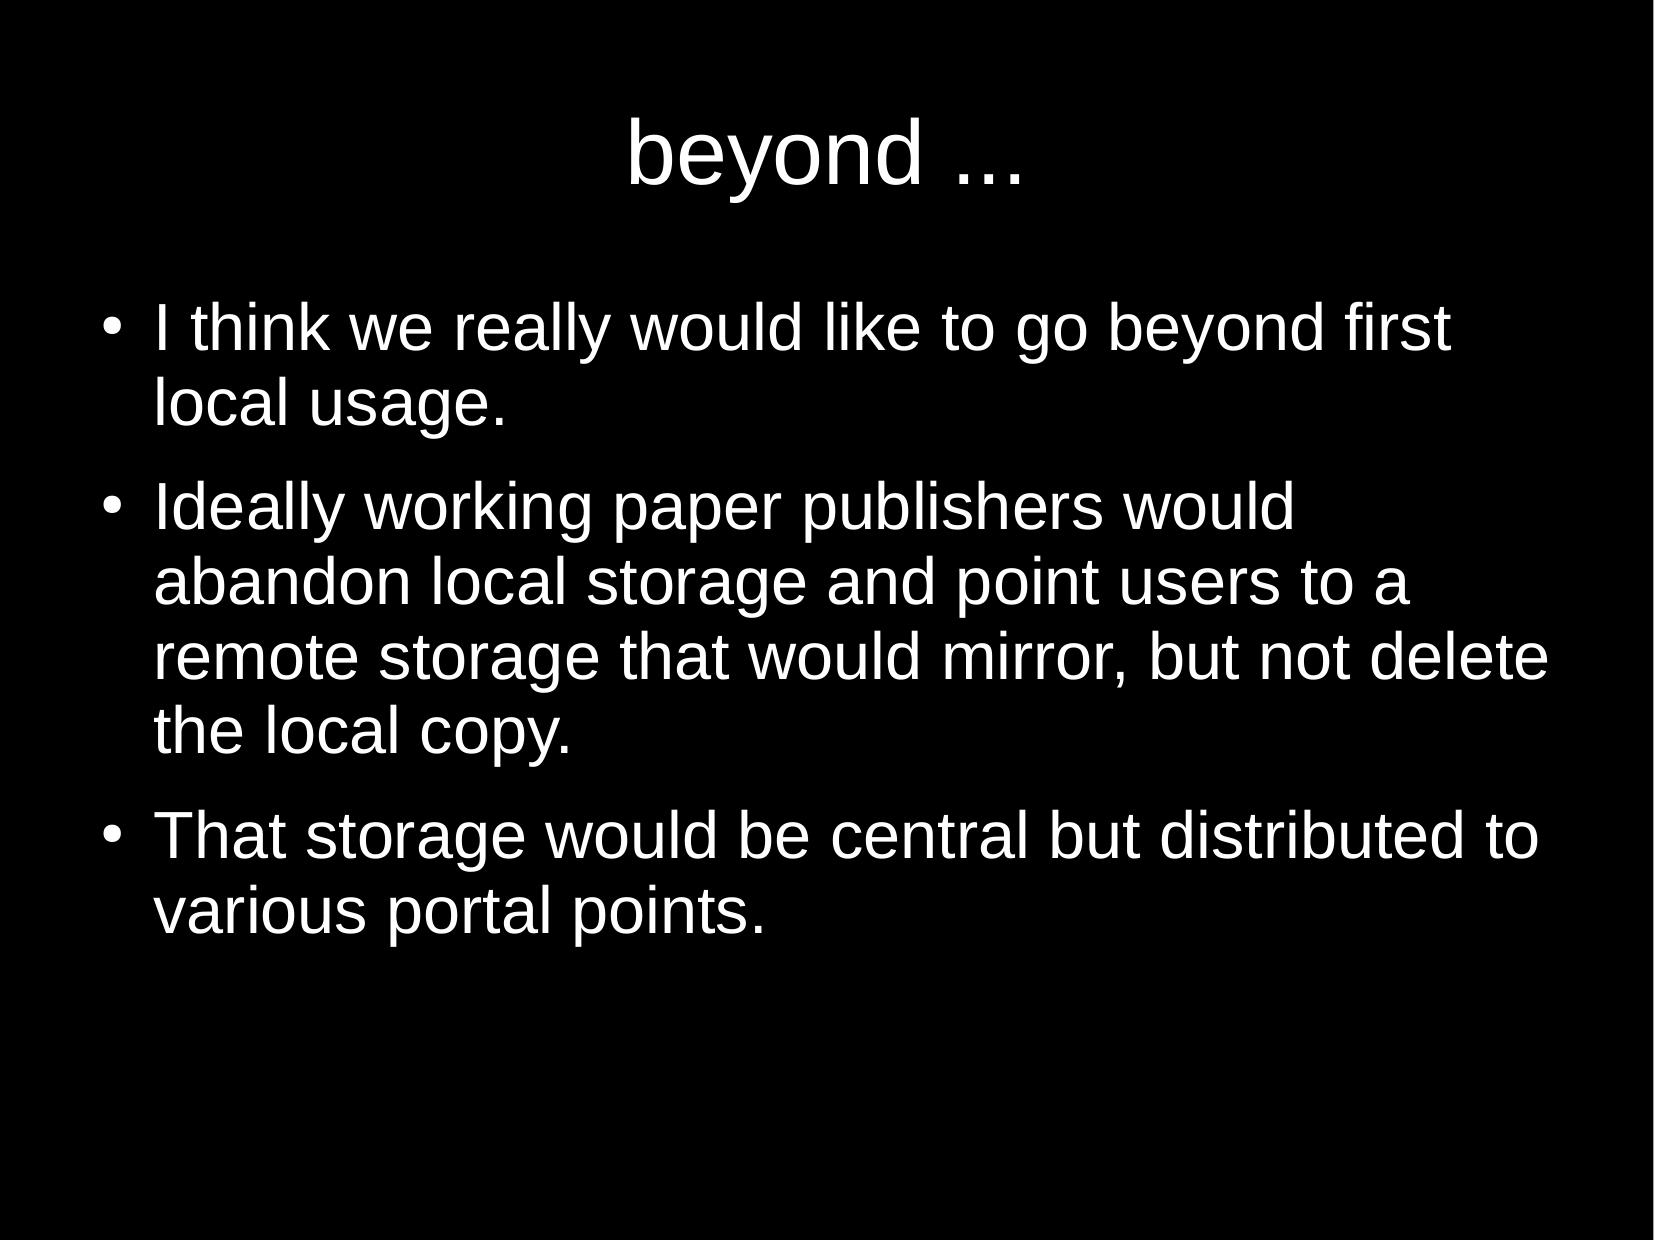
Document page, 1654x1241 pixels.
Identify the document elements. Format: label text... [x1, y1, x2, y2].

list I think we really would like to go beyond first local usage. Ideally working paper publishers would abandon local storage and point users to a remote storage that would mirror, but not delete the local copy. That storage would be central but distributed to various portal points. [82, 290, 1571, 1010]
title beyond ... [82, 49, 1571, 257]
